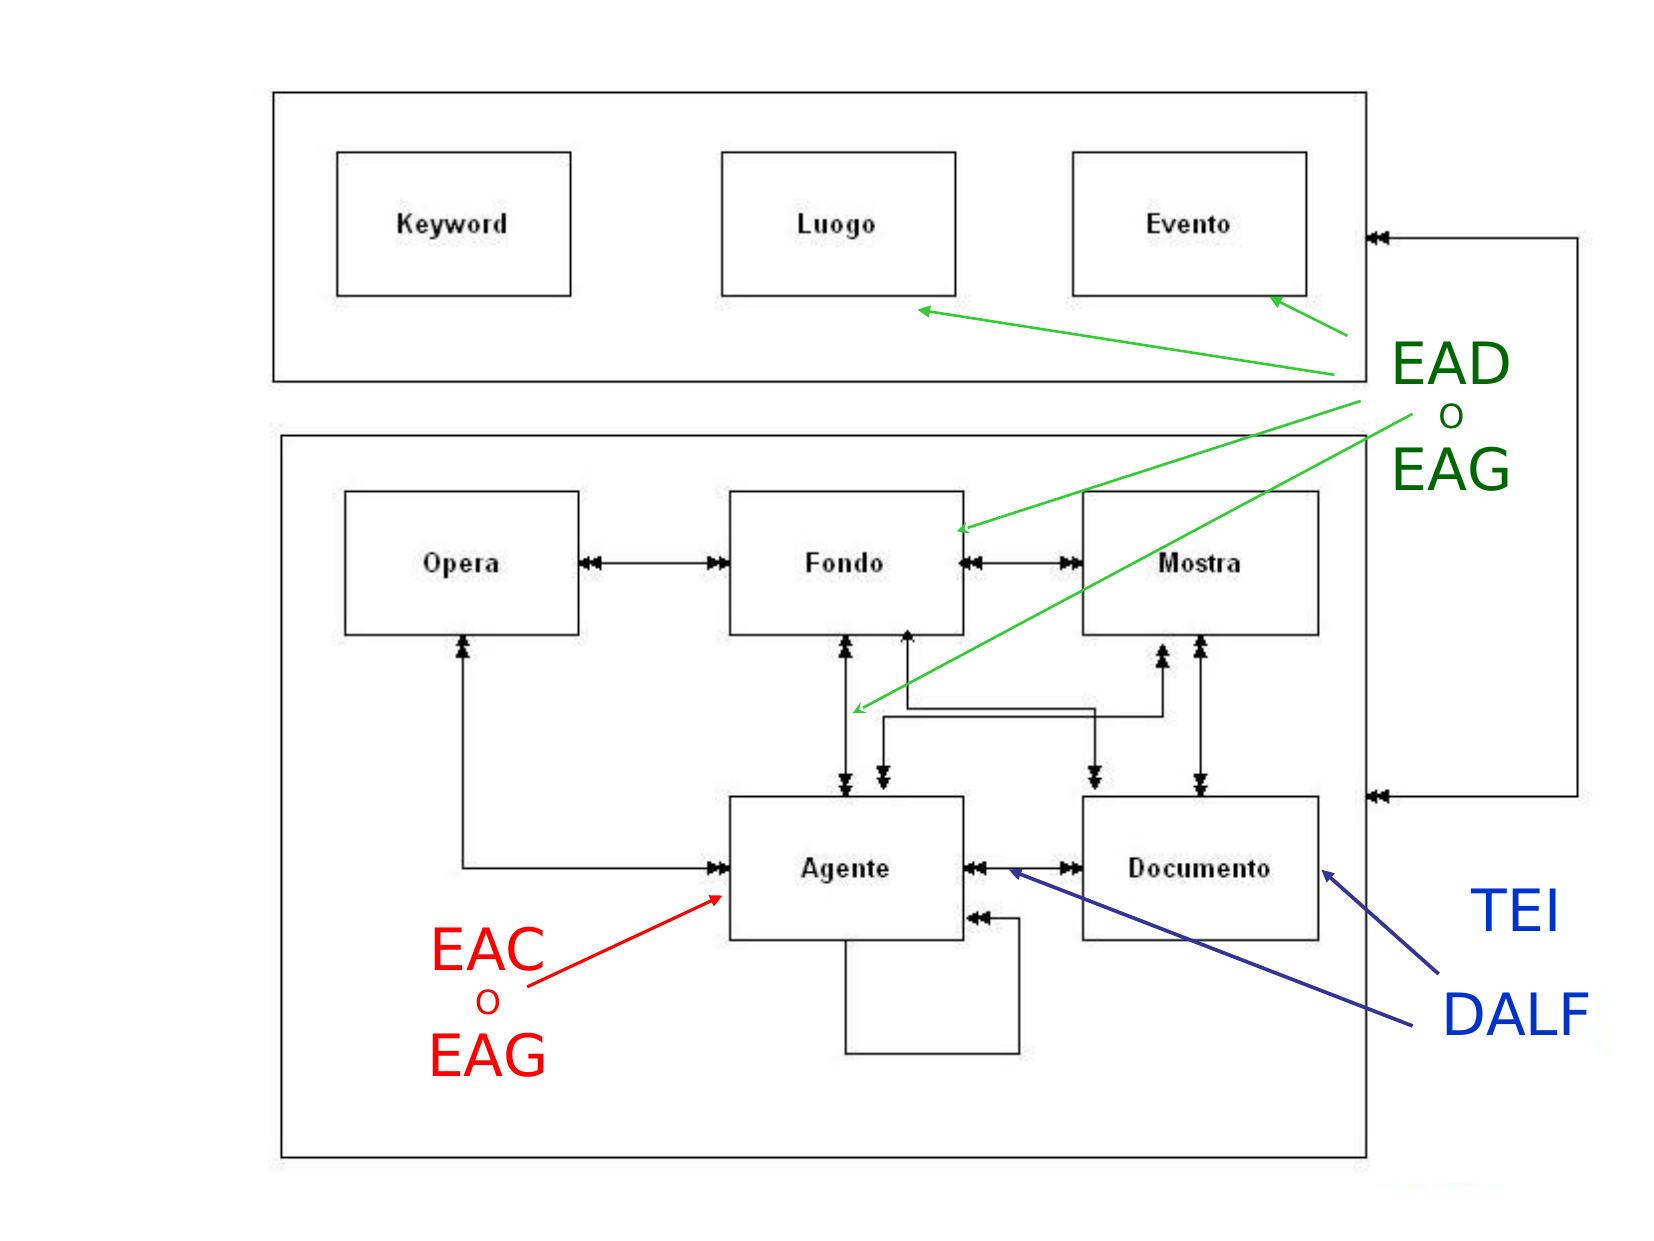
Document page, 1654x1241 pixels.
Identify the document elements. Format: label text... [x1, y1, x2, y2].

picture [253, 88, 1647, 1204]
text_box EAD O EAG [1334, 322, 1569, 513]
text_box TEI DALF [1412, 869, 1621, 1058]
text_box EAC O EAG [370, 908, 606, 1099]
